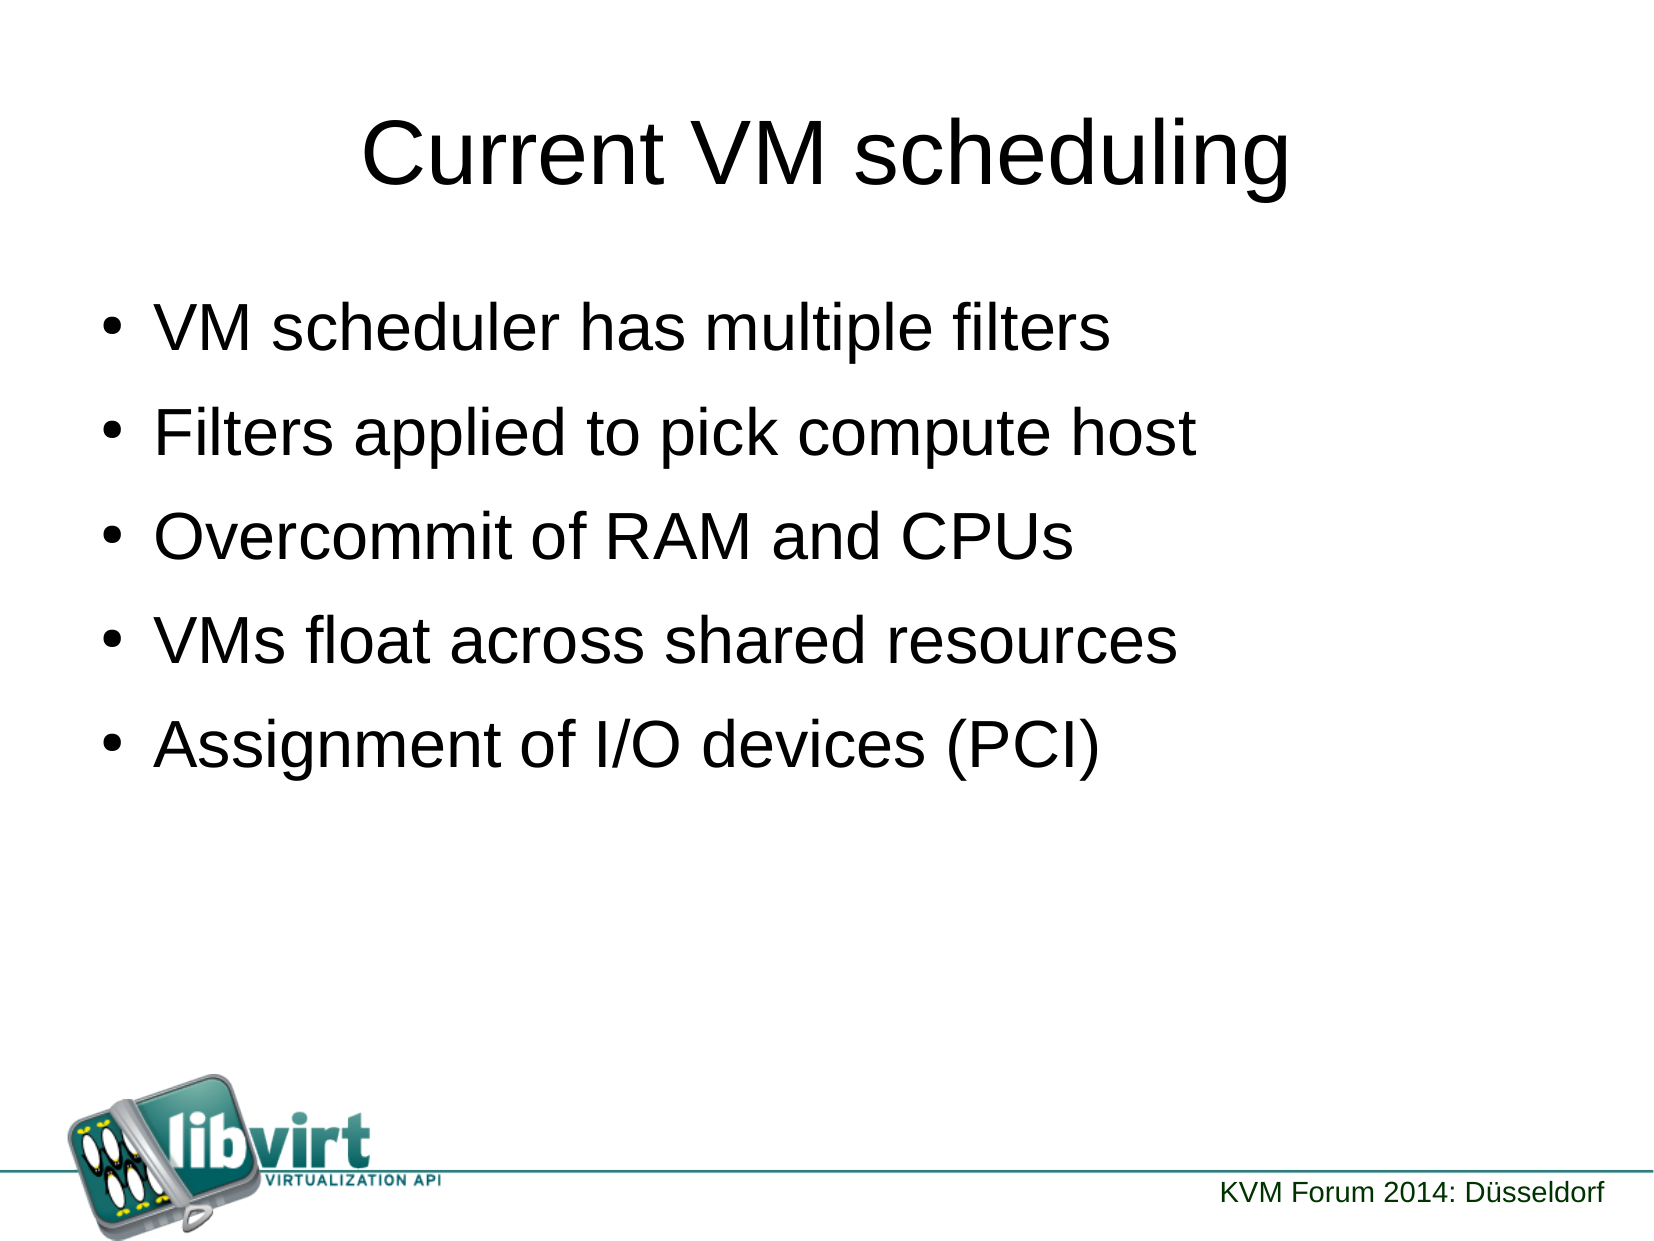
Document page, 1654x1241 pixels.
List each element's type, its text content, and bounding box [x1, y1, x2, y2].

title Current VM scheduling [82, 49, 1571, 257]
picture [0, 1074, 1654, 1241]
list VM scheduler has multiple filters Filters applied to pick compute host Overcommit of RAM and CPUs VMs float across shared resources Assignment of I/O devices (PCI) [82, 290, 1571, 1010]
